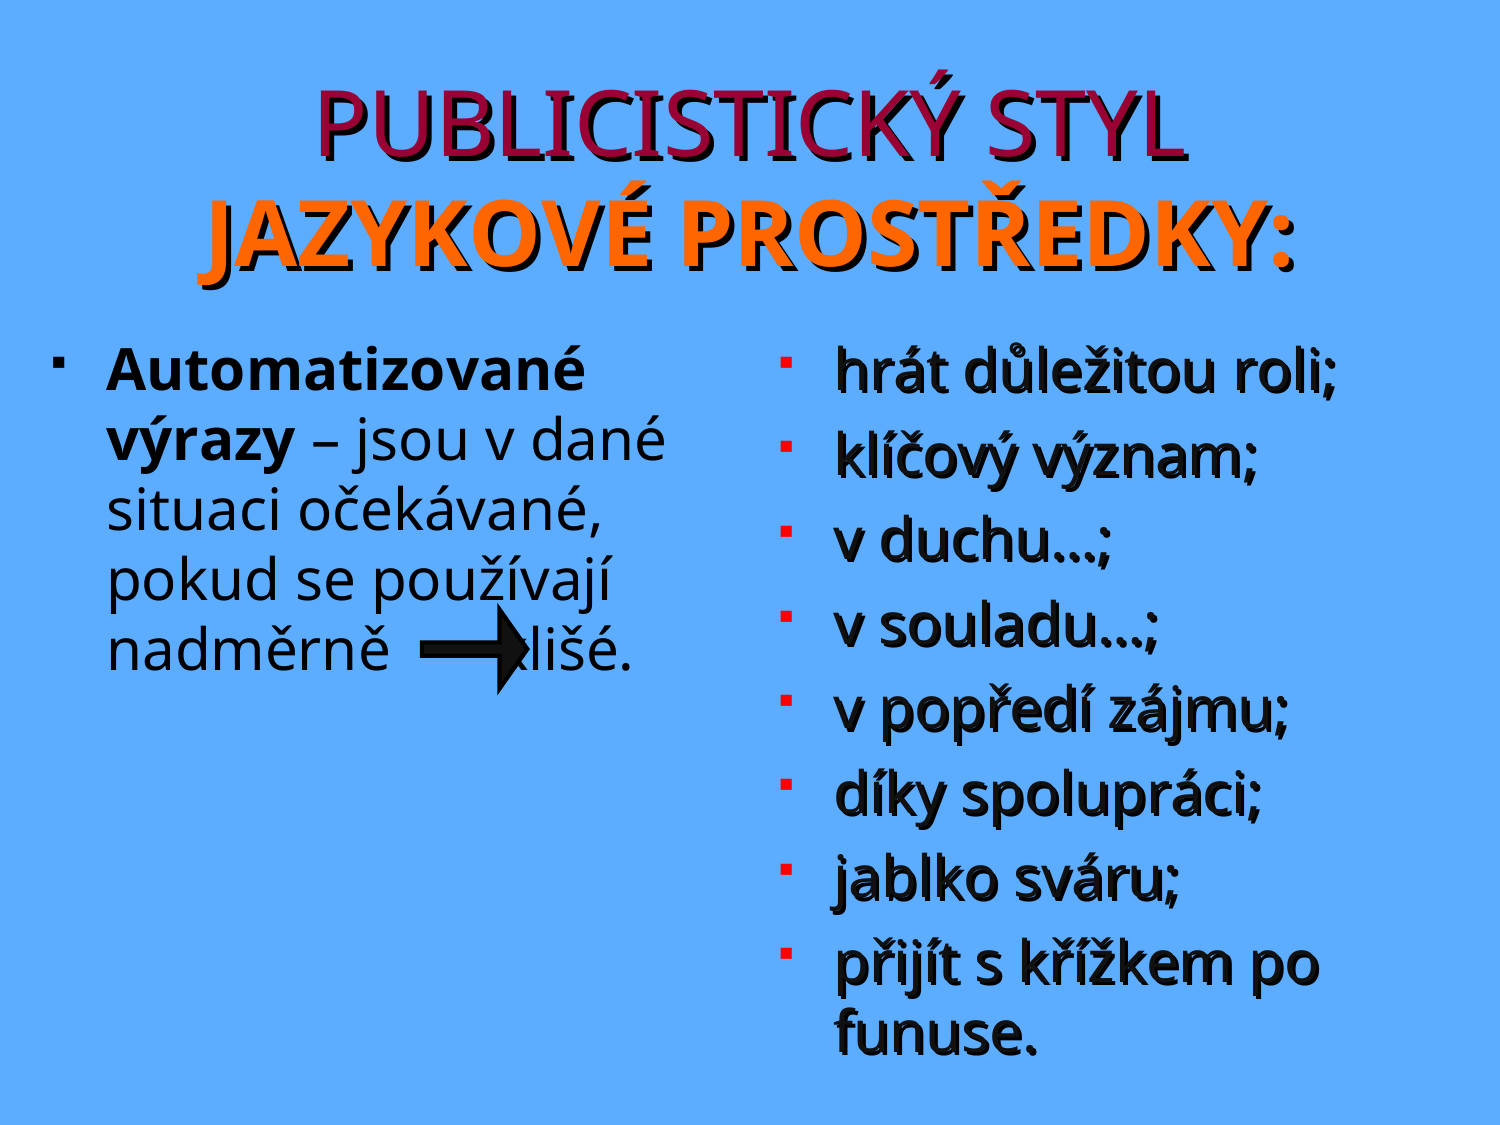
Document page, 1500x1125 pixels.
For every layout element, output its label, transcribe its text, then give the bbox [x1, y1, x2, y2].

text_box [421, 609, 528, 689]
list hrát důležitou roli; klíčový význam; v duchu…; v souladu…; v popředí zájmu; díky spolupráci; jablko sváru; přijít s křížkem po funuse. [762, 324, 1426, 1125]
list Automatizované výrazy – jsou v dané situaci očekávané, pokud se používají nadměrně klišé. [35, 324, 762, 1125]
title PUBLICISTICKÝ STYL JAZYKOVÉ PROSTŘEDKY: [75, 57, 1426, 293]
